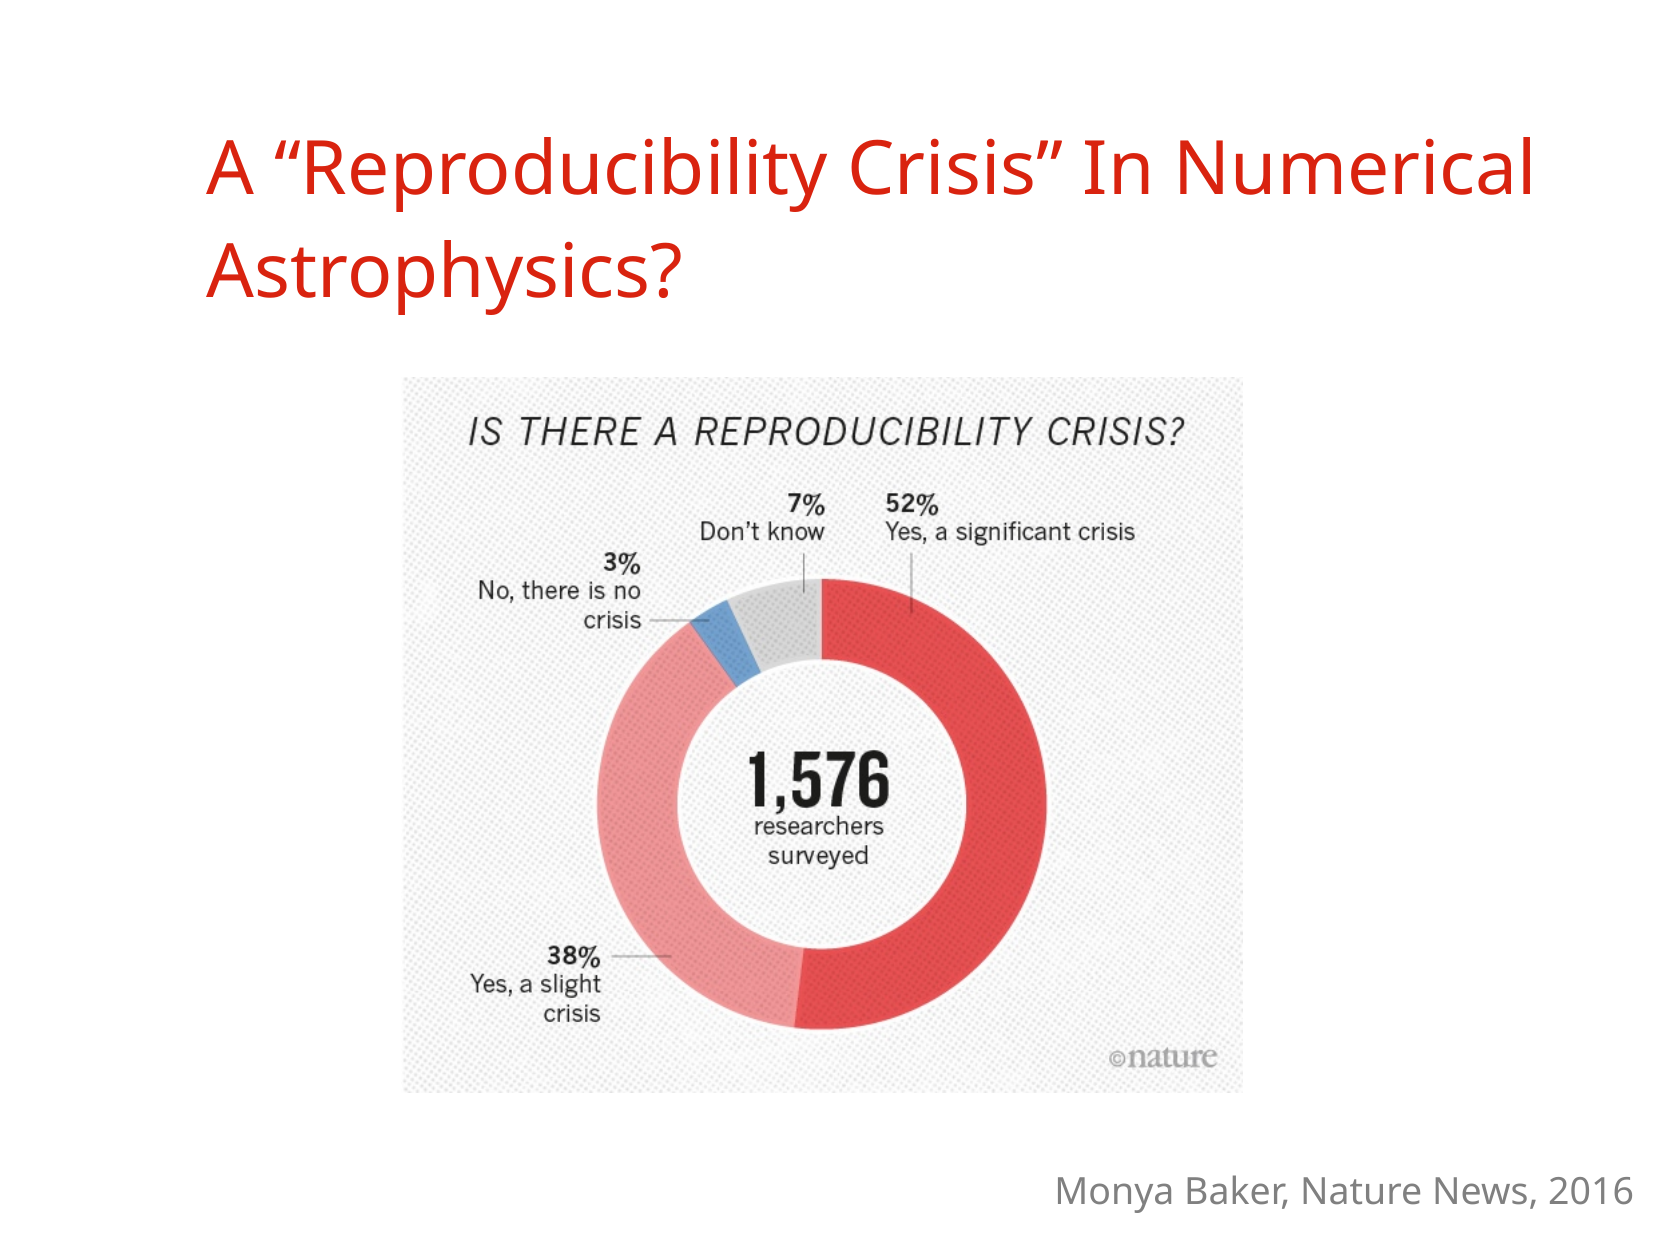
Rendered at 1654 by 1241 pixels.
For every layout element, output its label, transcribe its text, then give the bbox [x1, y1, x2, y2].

title A “Reproducibility Crisis” In Numerical Astrophysics? [206, 129, 1595, 305]
text_box Monya Baker, Nature News, 2016 [1039, 1157, 1630, 1215]
picture [401, 377, 1243, 1093]
